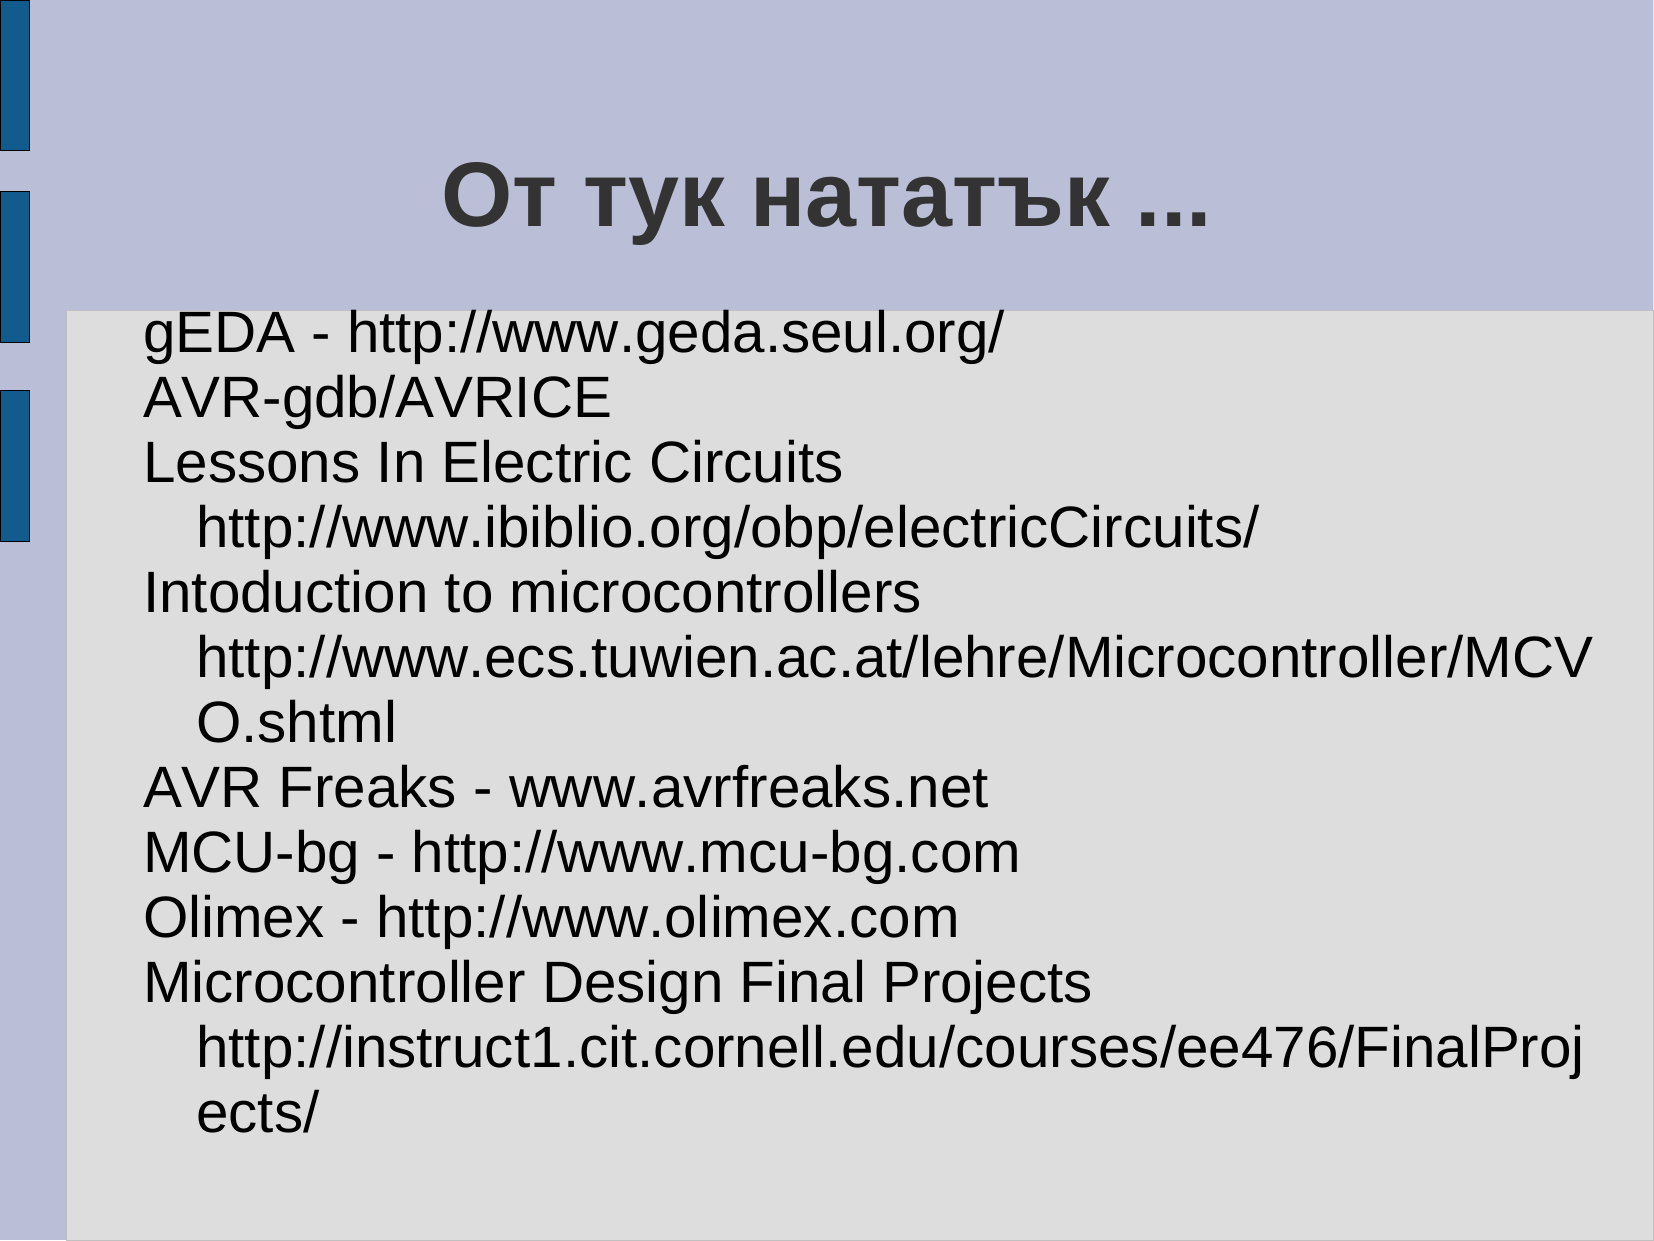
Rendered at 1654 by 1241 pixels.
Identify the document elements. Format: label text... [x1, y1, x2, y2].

title От тук нататък ... [121, 91, 1534, 299]
list gEDA - http://www.geda.seul.org/ AVR-gdb/AVRICE Lessons In Electric Circuits http://www.ibiblio.org/obp/electricCircuits/ Intoduction to microcontrollers http://www.ecs.tuwien.ac.at/lehre/Microcontroller/MCVO.shtml AVR Freaks - www.avrfreaks.net MCU-bg - http://www.mcu-bg.com Olimex - http://www.olimex.com Microcontroller Design Final Projects http://instruct1.cit.cornell.edu/courses/ee476/FinalProjects/ [125, 300, 1613, 1217]
